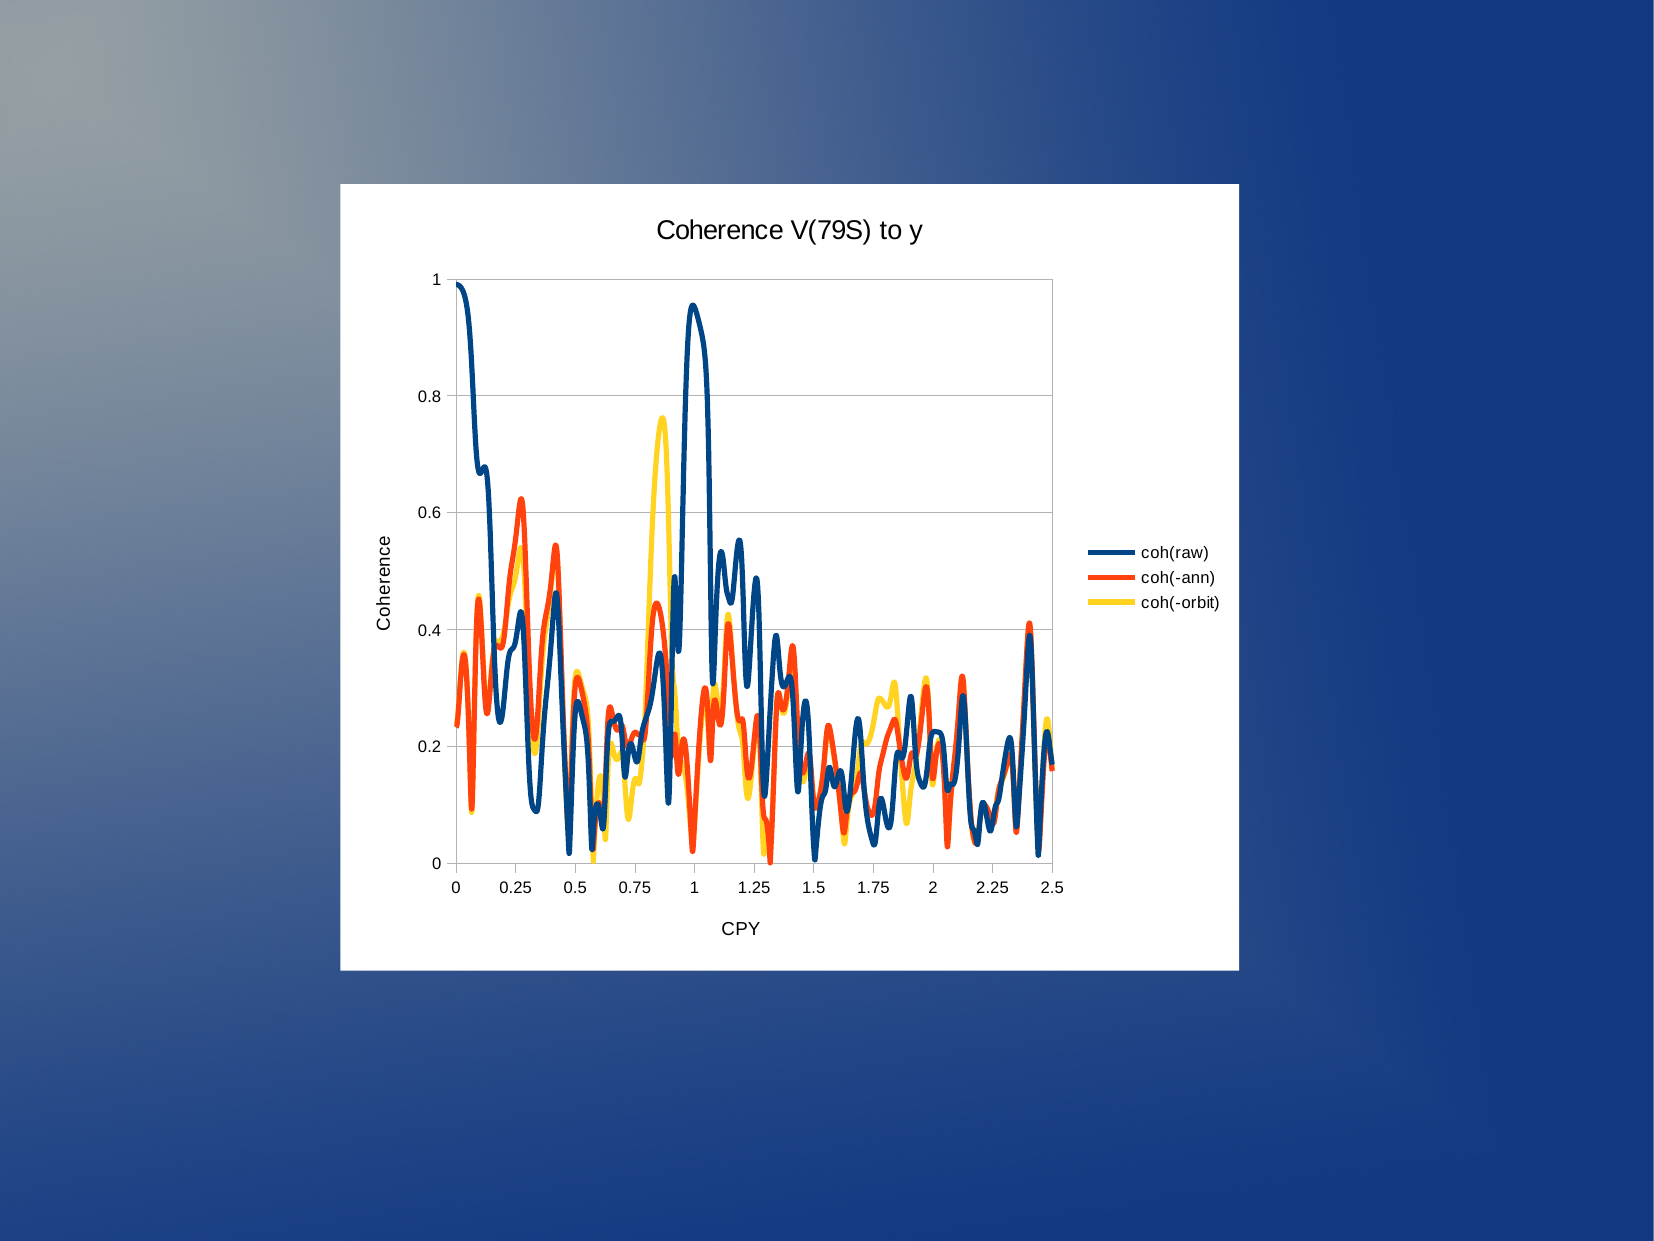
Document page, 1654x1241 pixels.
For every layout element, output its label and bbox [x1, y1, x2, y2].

chart [340, 184, 1240, 971]
picture [0, 0, 1654, 1241]
